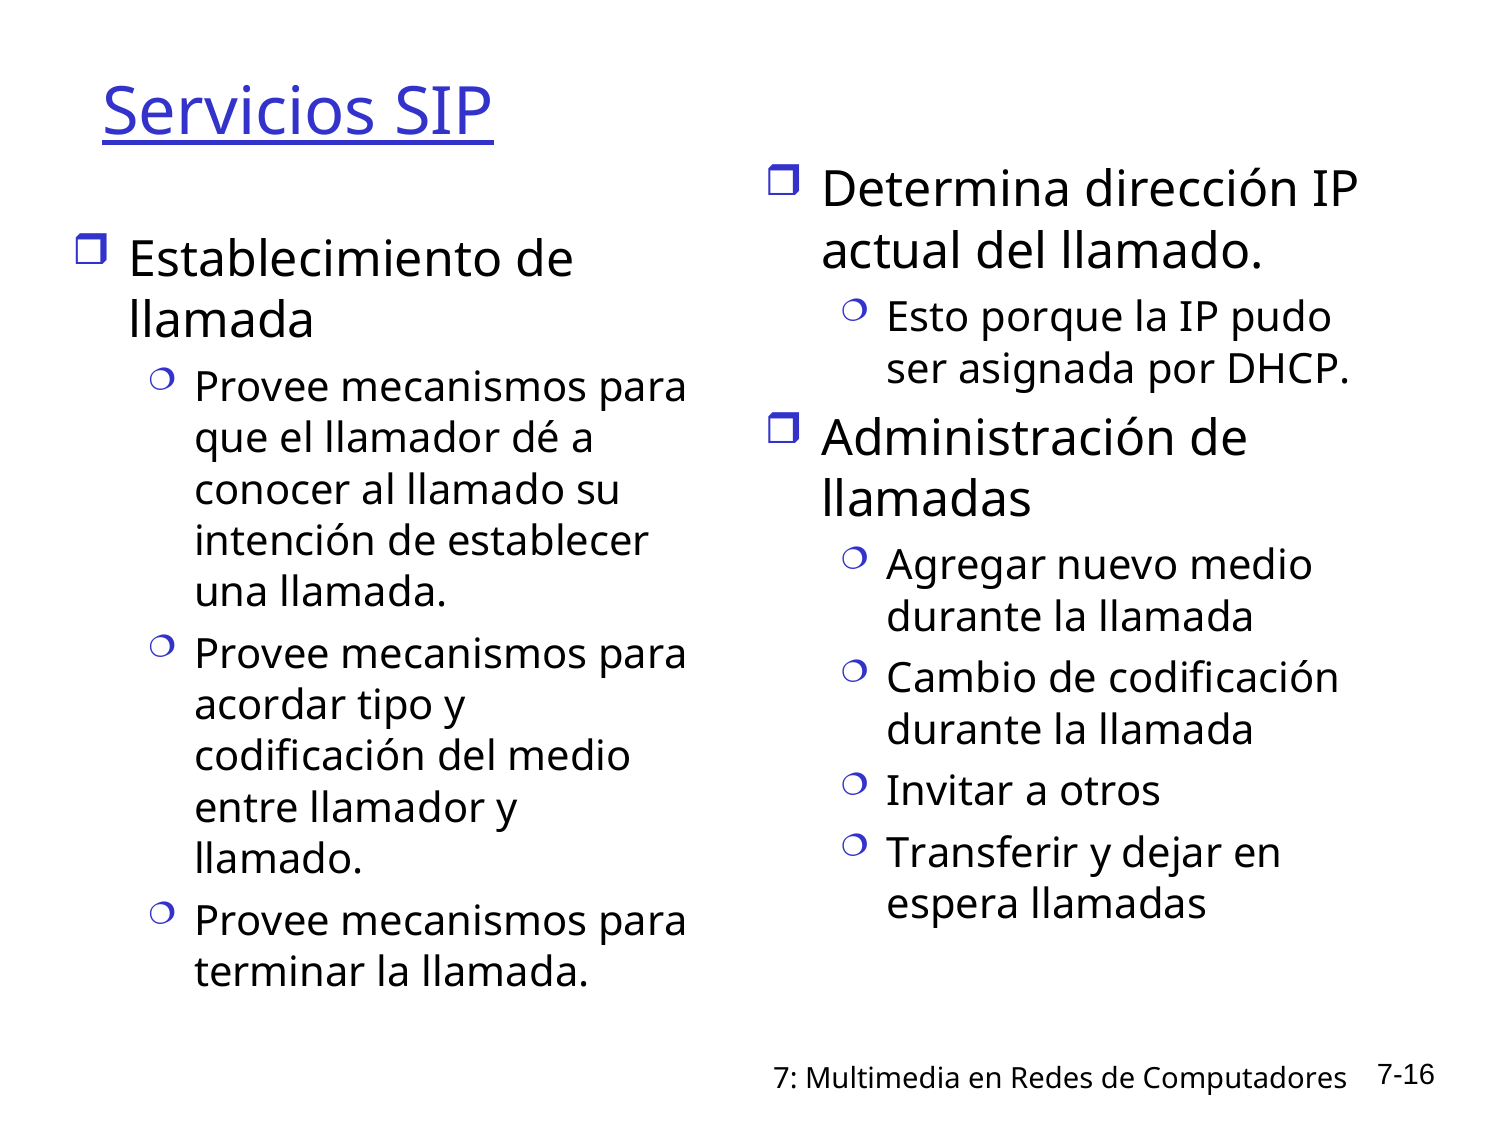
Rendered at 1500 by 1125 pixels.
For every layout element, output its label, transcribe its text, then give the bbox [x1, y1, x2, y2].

title Servicios SIP [87, 37, 1363, 181]
list Determina dirección IP actual del llamado. Esto porque la IP pudo ser asignada por DHCP. Administración de llamadas Agregar nuevo medio durante la llamada Cambio de codificación durante la llamada Invitar a otros Transferir y dejar en espera llamadas [750, 149, 1376, 956]
list Establecimiento de llamada Provee mecanismos para que el llamador dé a conocer al llamado su intención de establecer una llamada. Provee mecanismos para acordar tipo y codificación del medio entre llamador y llamado. Provee mecanismos para terminar la llamada. [57, 219, 713, 1055]
